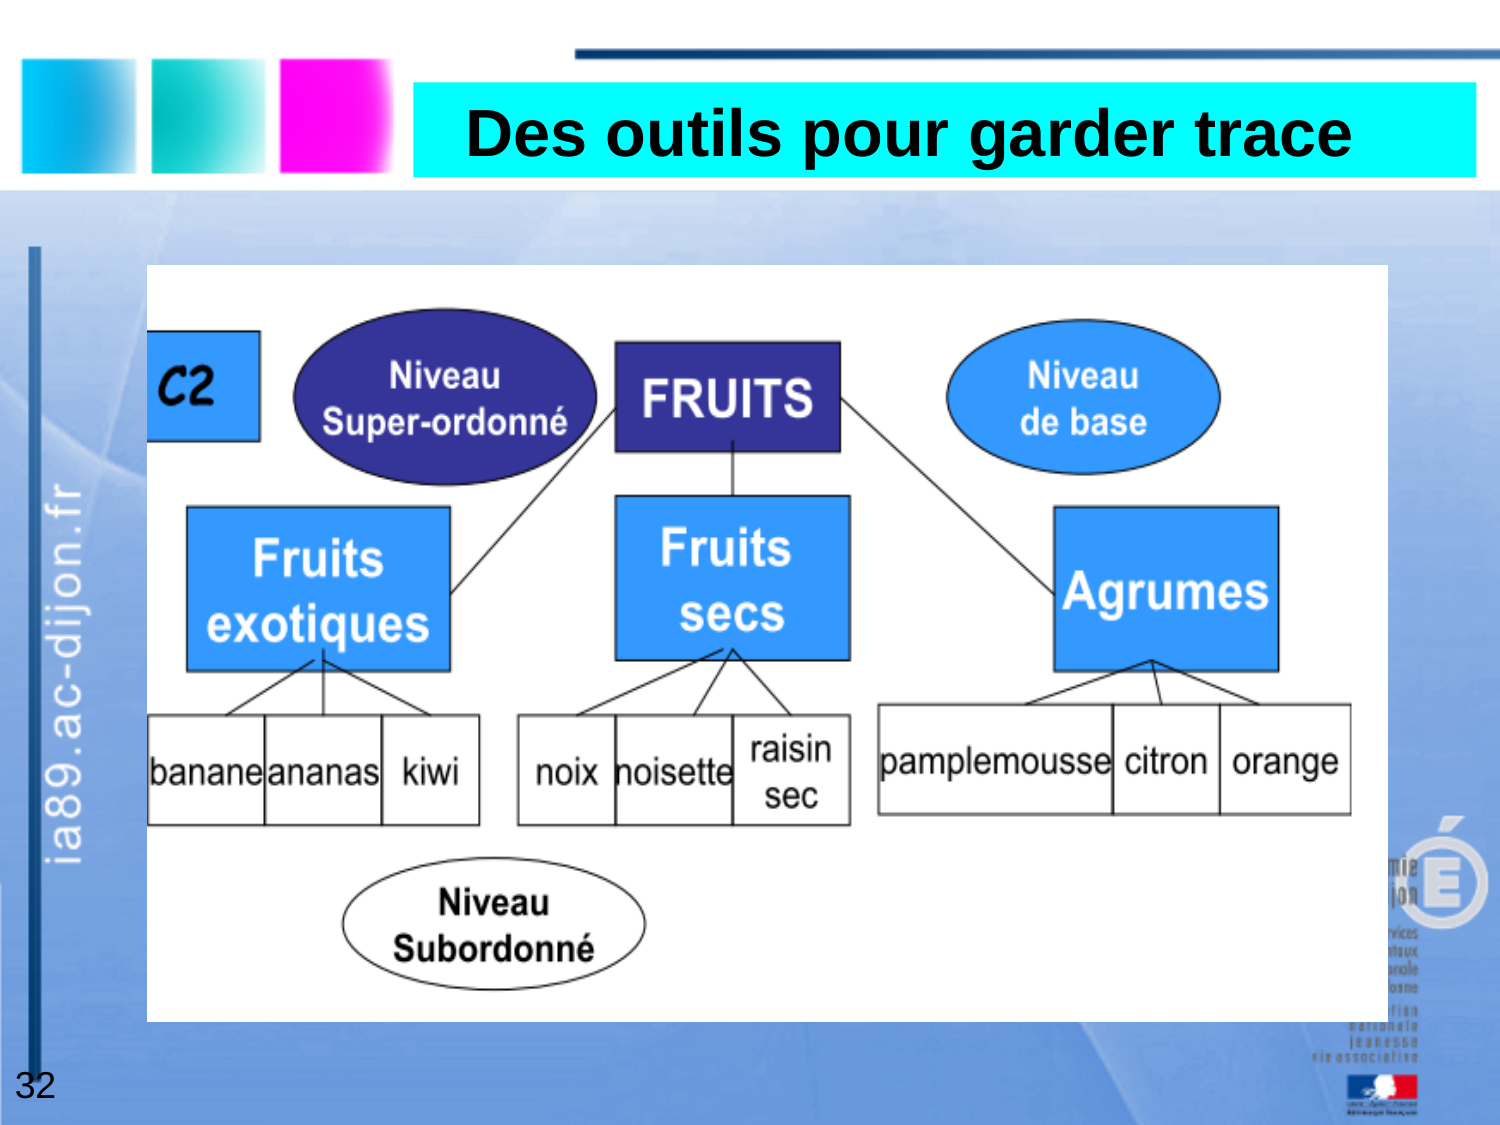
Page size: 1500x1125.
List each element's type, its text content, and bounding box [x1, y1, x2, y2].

text_box <numéro> [0, 1054, 657, 1125]
picture [0, 0, 1500, 1125]
text_box Des outils pour garder trace [413, 82, 1477, 178]
